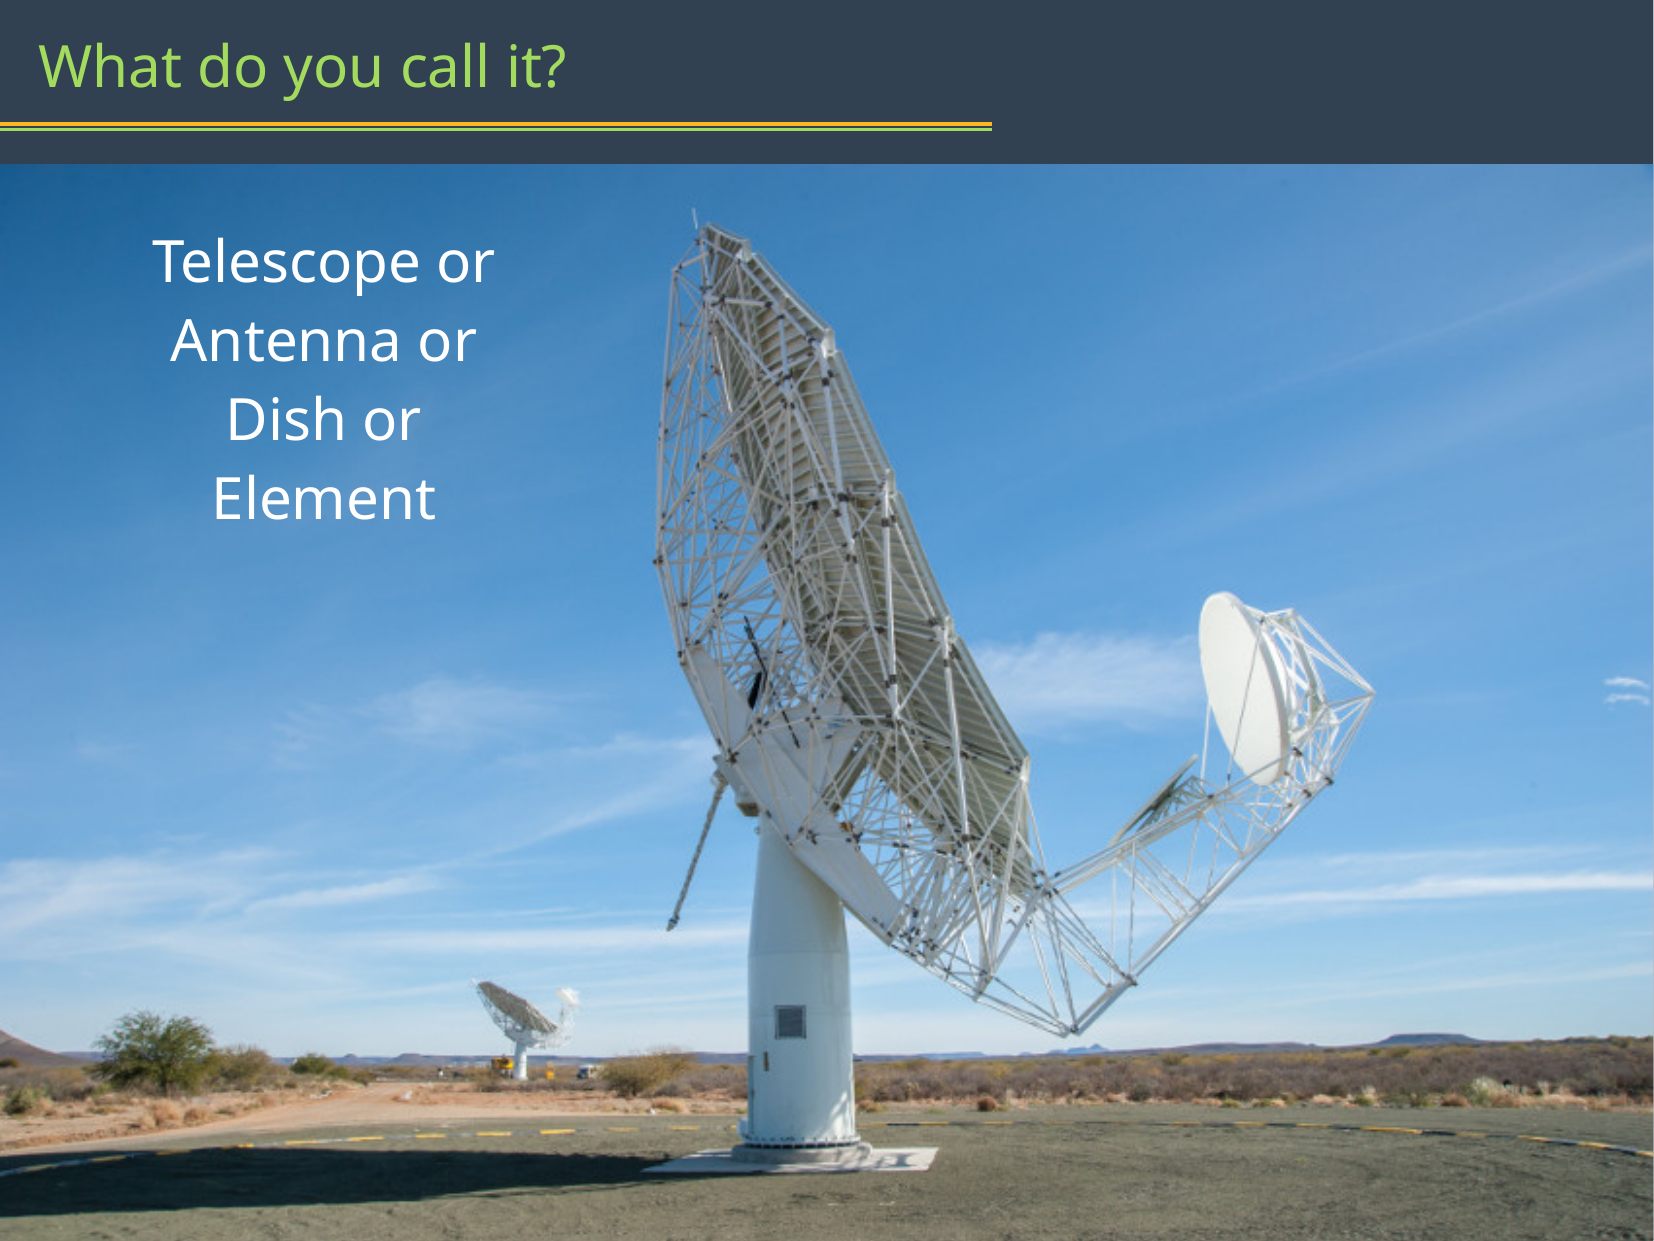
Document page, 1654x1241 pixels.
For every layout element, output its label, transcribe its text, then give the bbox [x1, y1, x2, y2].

picture [0, 164, 1654, 1241]
text_box Telescope or Antenna or Dish or Element [33, 212, 615, 804]
text_box What do you call it? [23, 17, 1063, 103]
